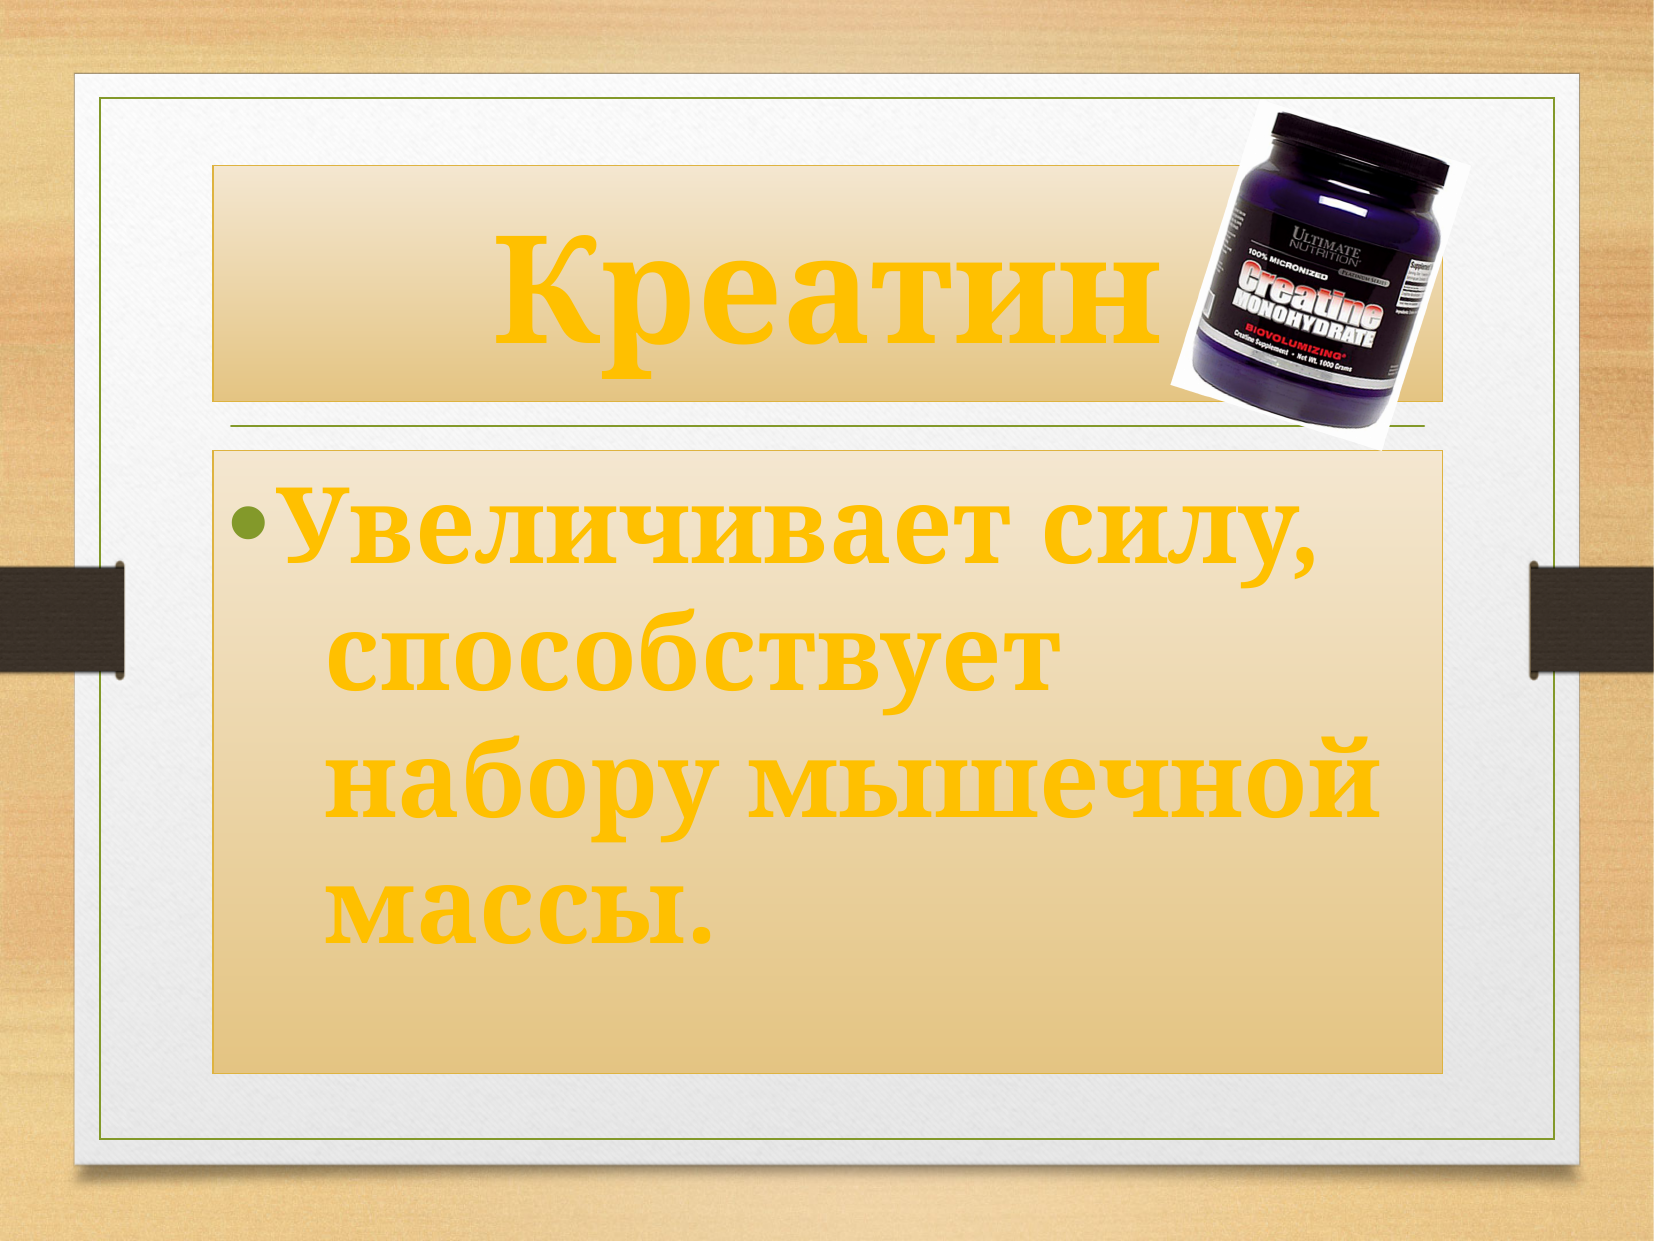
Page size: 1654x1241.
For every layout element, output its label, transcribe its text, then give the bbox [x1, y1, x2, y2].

list Увеличивает силу, способствует набору мышечной массы. [212, 450, 1443, 1074]
title Креатин [212, 165, 1239, 402]
picture [1170, 99, 1471, 451]
title Креатин [1398, 260, 1443, 402]
